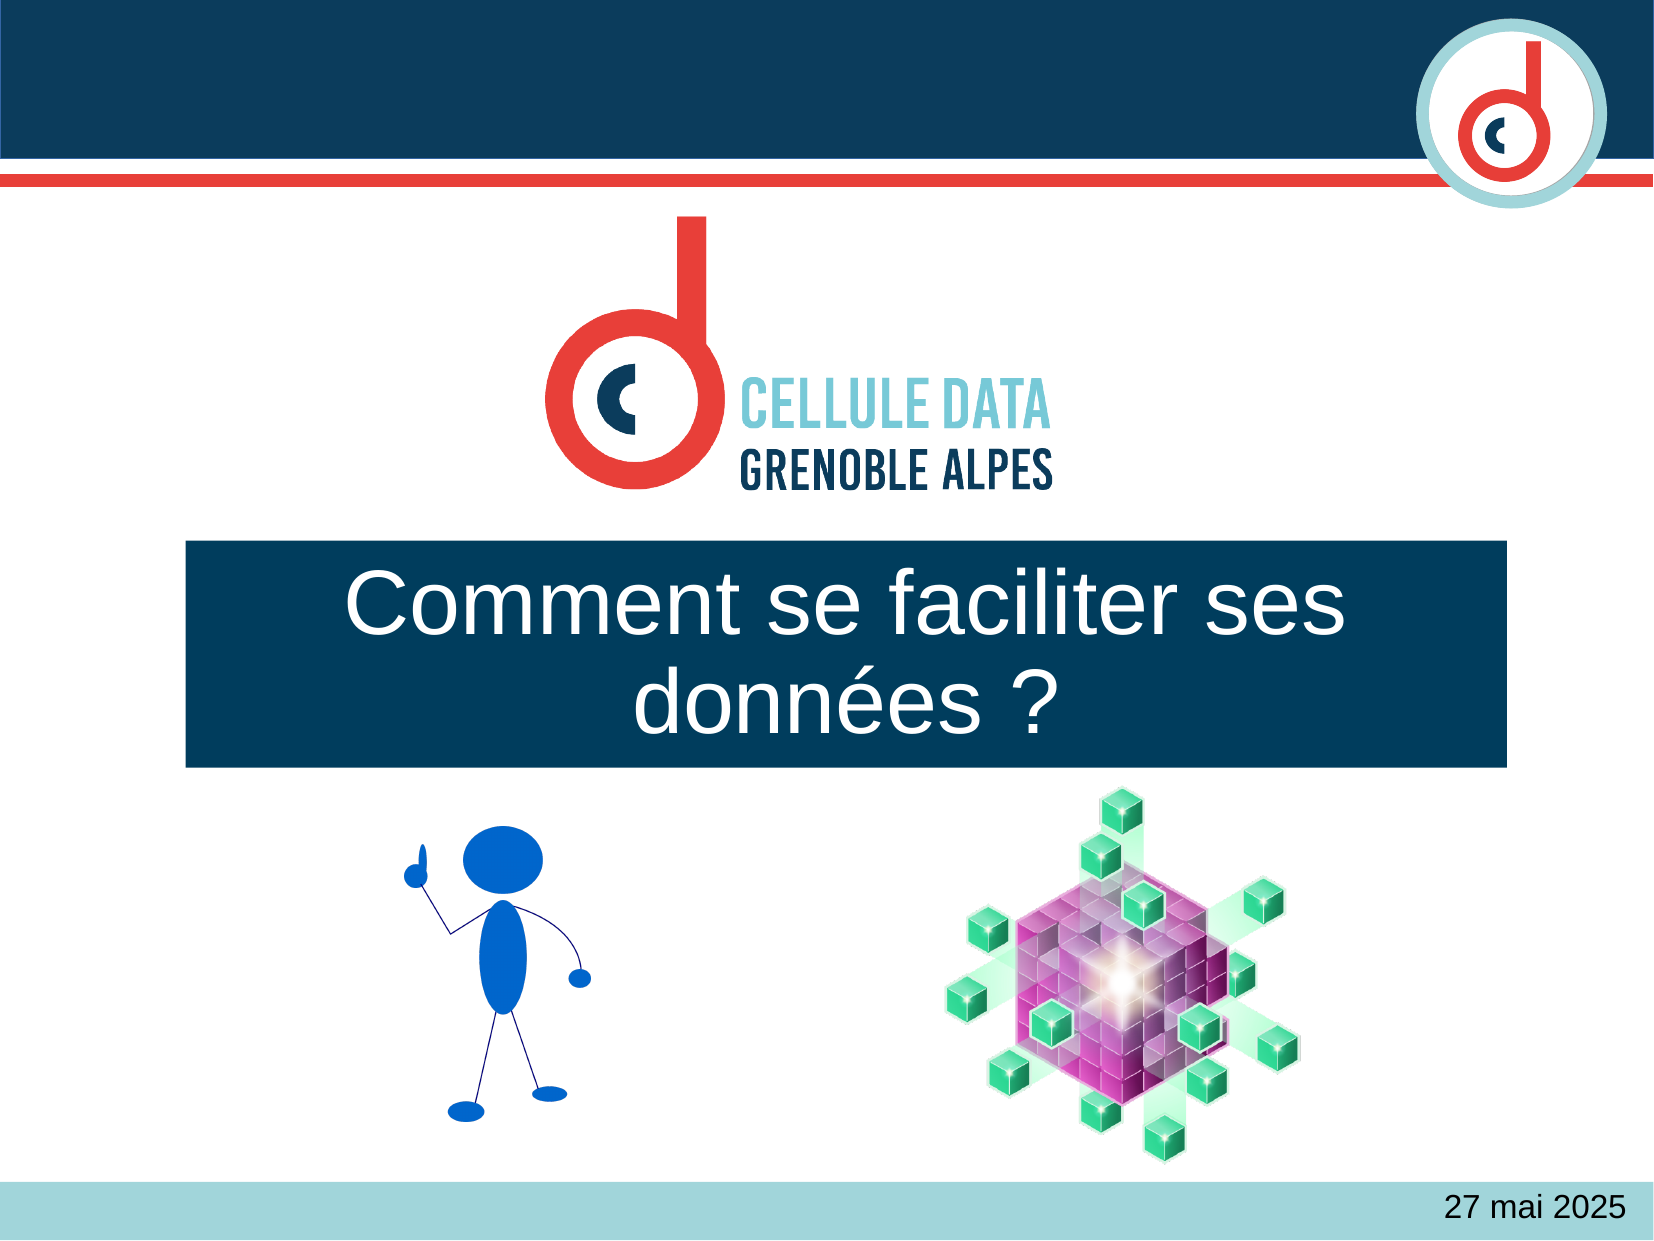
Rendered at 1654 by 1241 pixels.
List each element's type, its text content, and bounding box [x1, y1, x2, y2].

picture [545, 216, 1089, 522]
picture [404, 826, 591, 1123]
text_box 27 mai 2025 [1045, 1181, 1642, 1238]
picture [915, 768, 1329, 1182]
title Comment se faciliter ses données ? [185, 540, 1507, 768]
